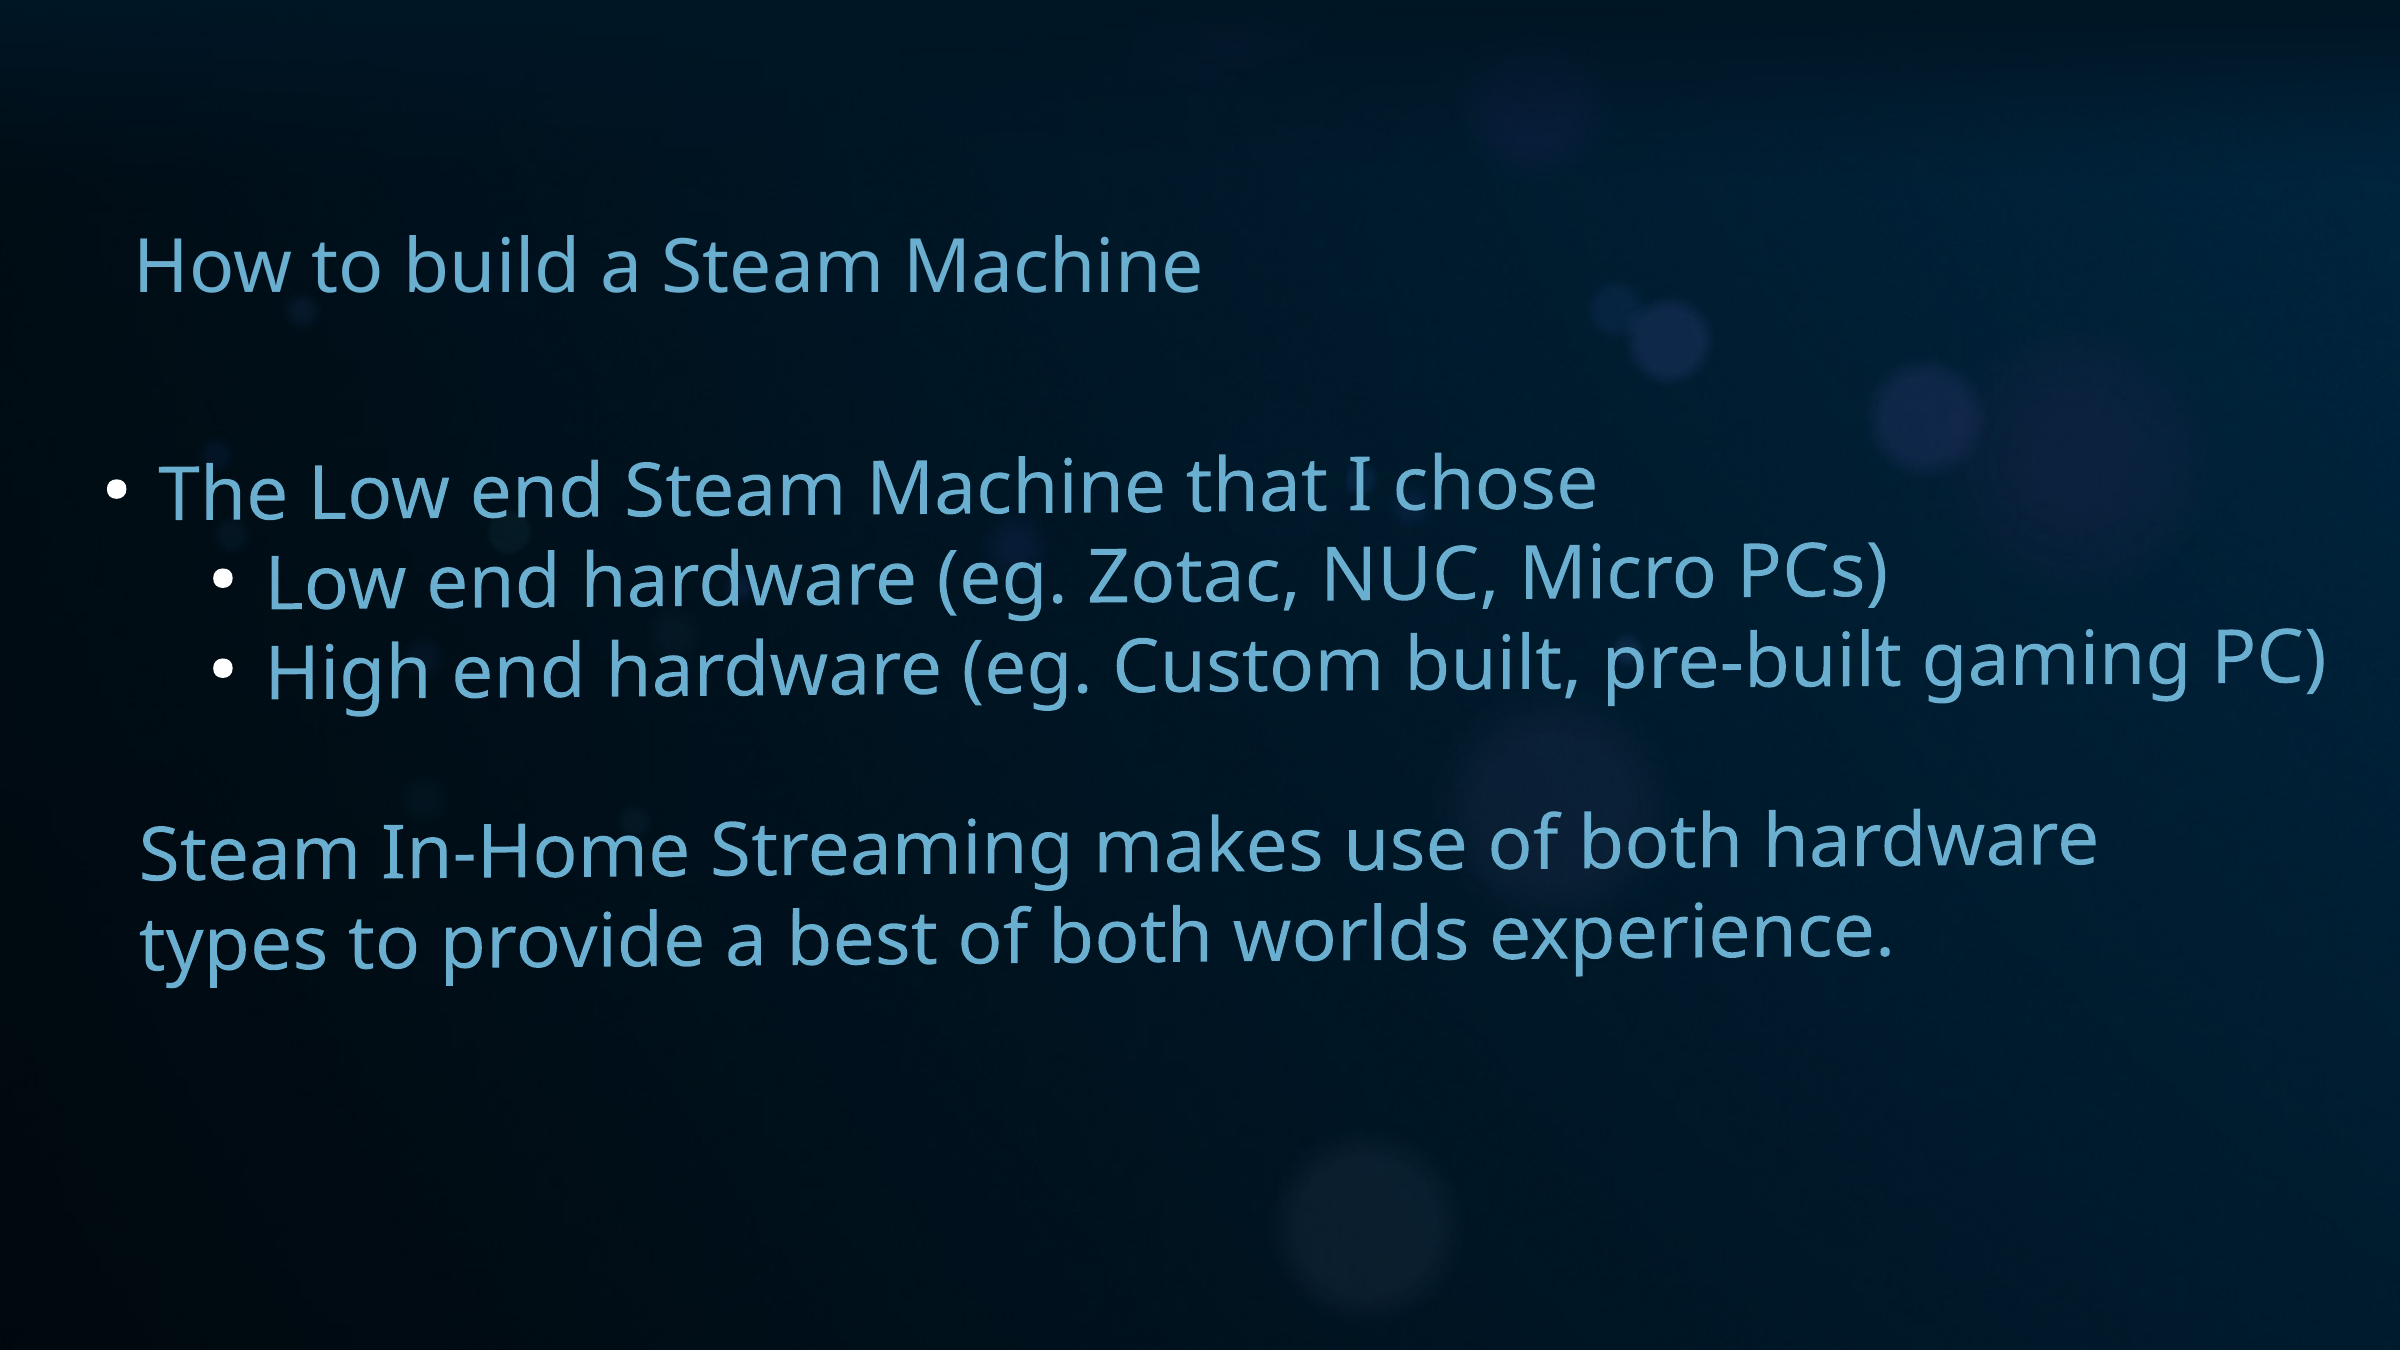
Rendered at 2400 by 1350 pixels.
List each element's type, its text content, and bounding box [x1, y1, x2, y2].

text_box The Low end Steam Machine that I chose Low end hardware (eg. Zotac, NUC, Micro PCs) High end hardware (eg. Custom built, pre-built gaming PC) Steam In-Home Streaming makes use of both hardware types to provide a best of both worlds experience. [88, 419, 2342, 994]
picture [0, 0, 2400, 1350]
text_box How to build a Steam Machine [119, 209, 1220, 315]
